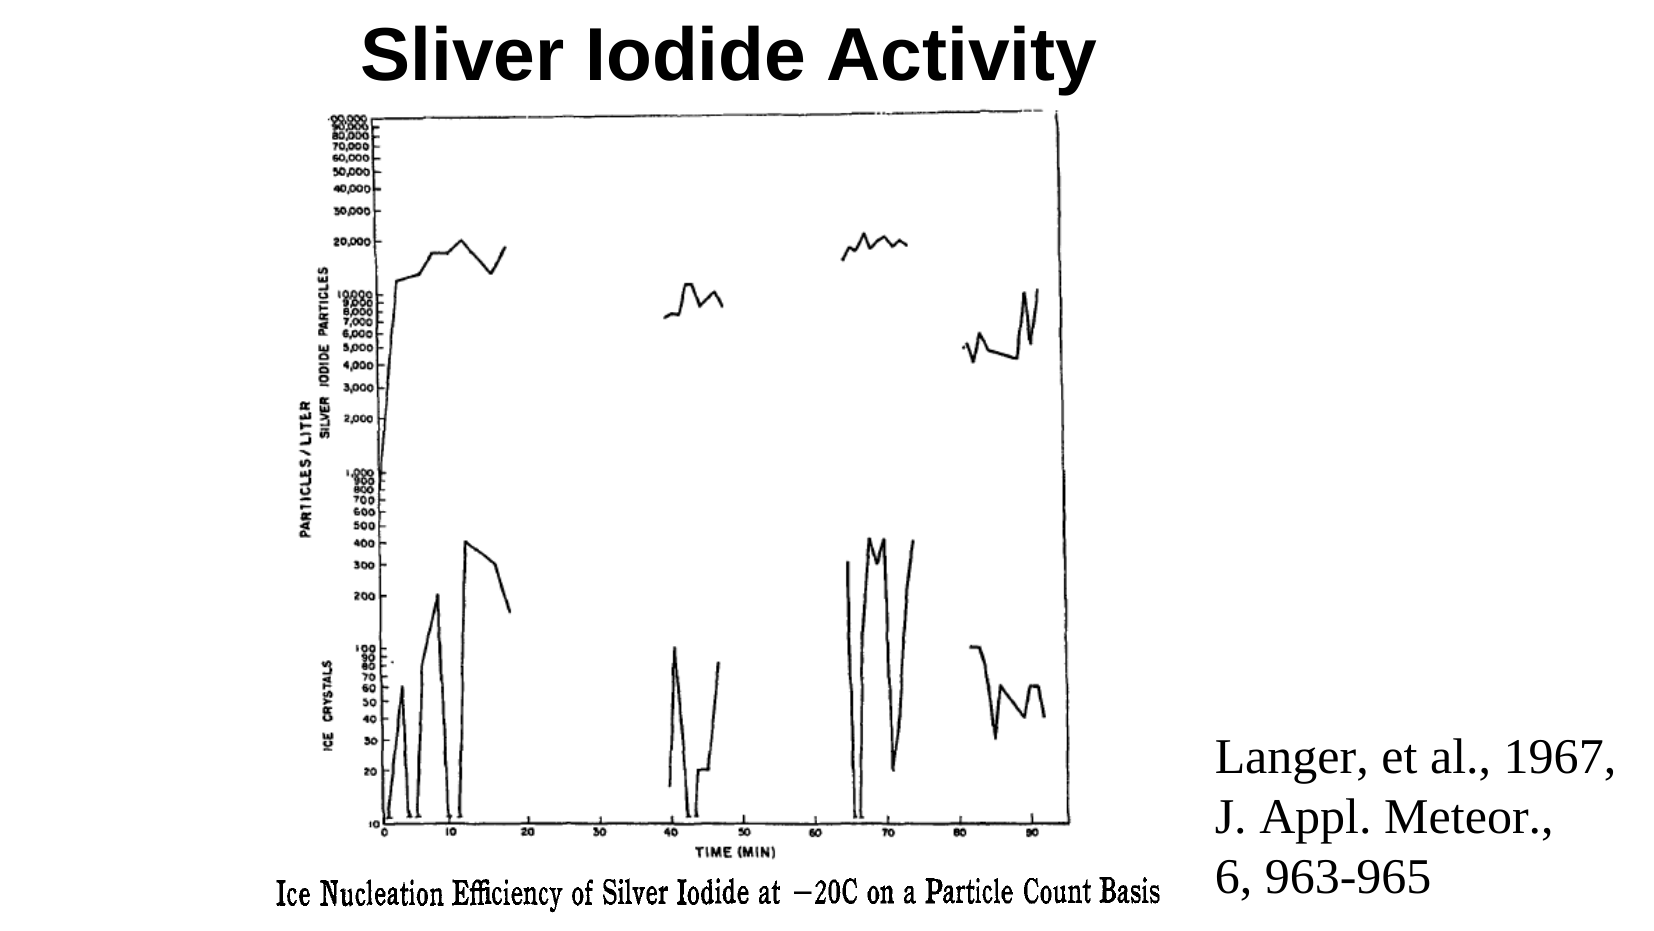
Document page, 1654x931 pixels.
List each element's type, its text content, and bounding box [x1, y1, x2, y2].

text_box Langer, et al., 1967, J. Appl. Meteor., 6, 963-965 [1199, 715, 1632, 912]
picture [243, 98, 1166, 917]
title Sliver Iodide Activity [0, 0, 1463, 101]
